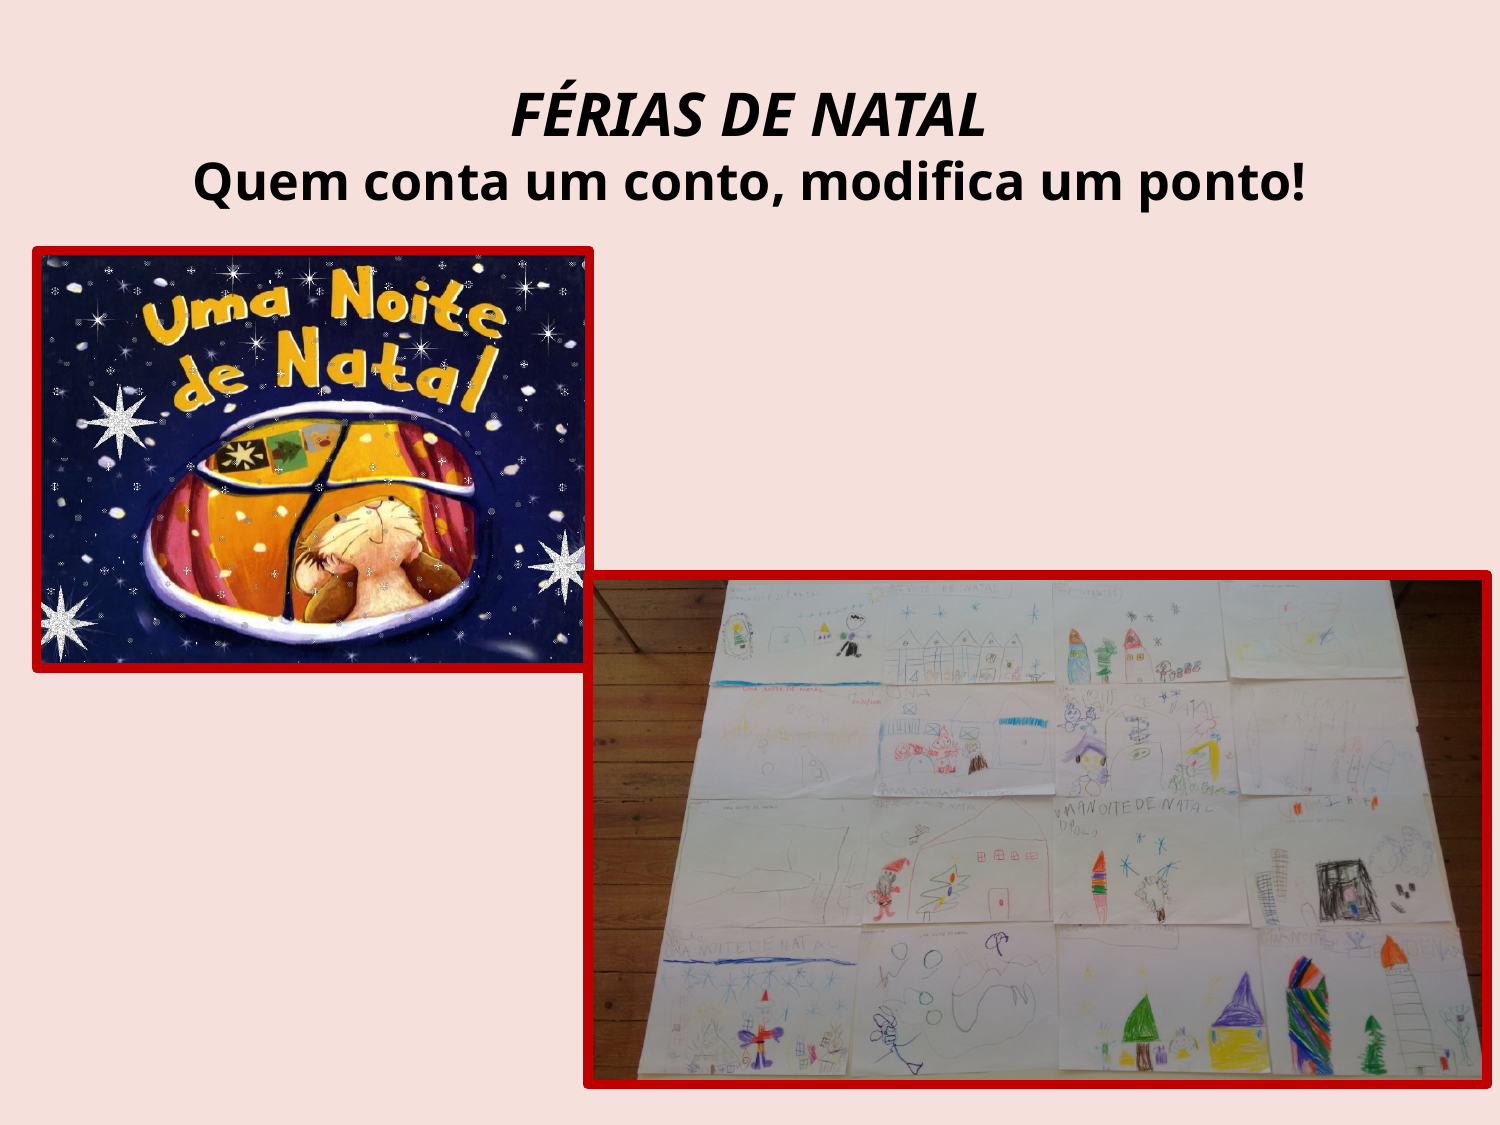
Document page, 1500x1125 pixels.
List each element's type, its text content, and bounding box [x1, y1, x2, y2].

picture [592, 579, 1483, 1081]
picture [41, 255, 585, 664]
text_box FÉRIAS DE NATAL Quem conta um conto, modifica um ponto! [88, 42, 1412, 244]
